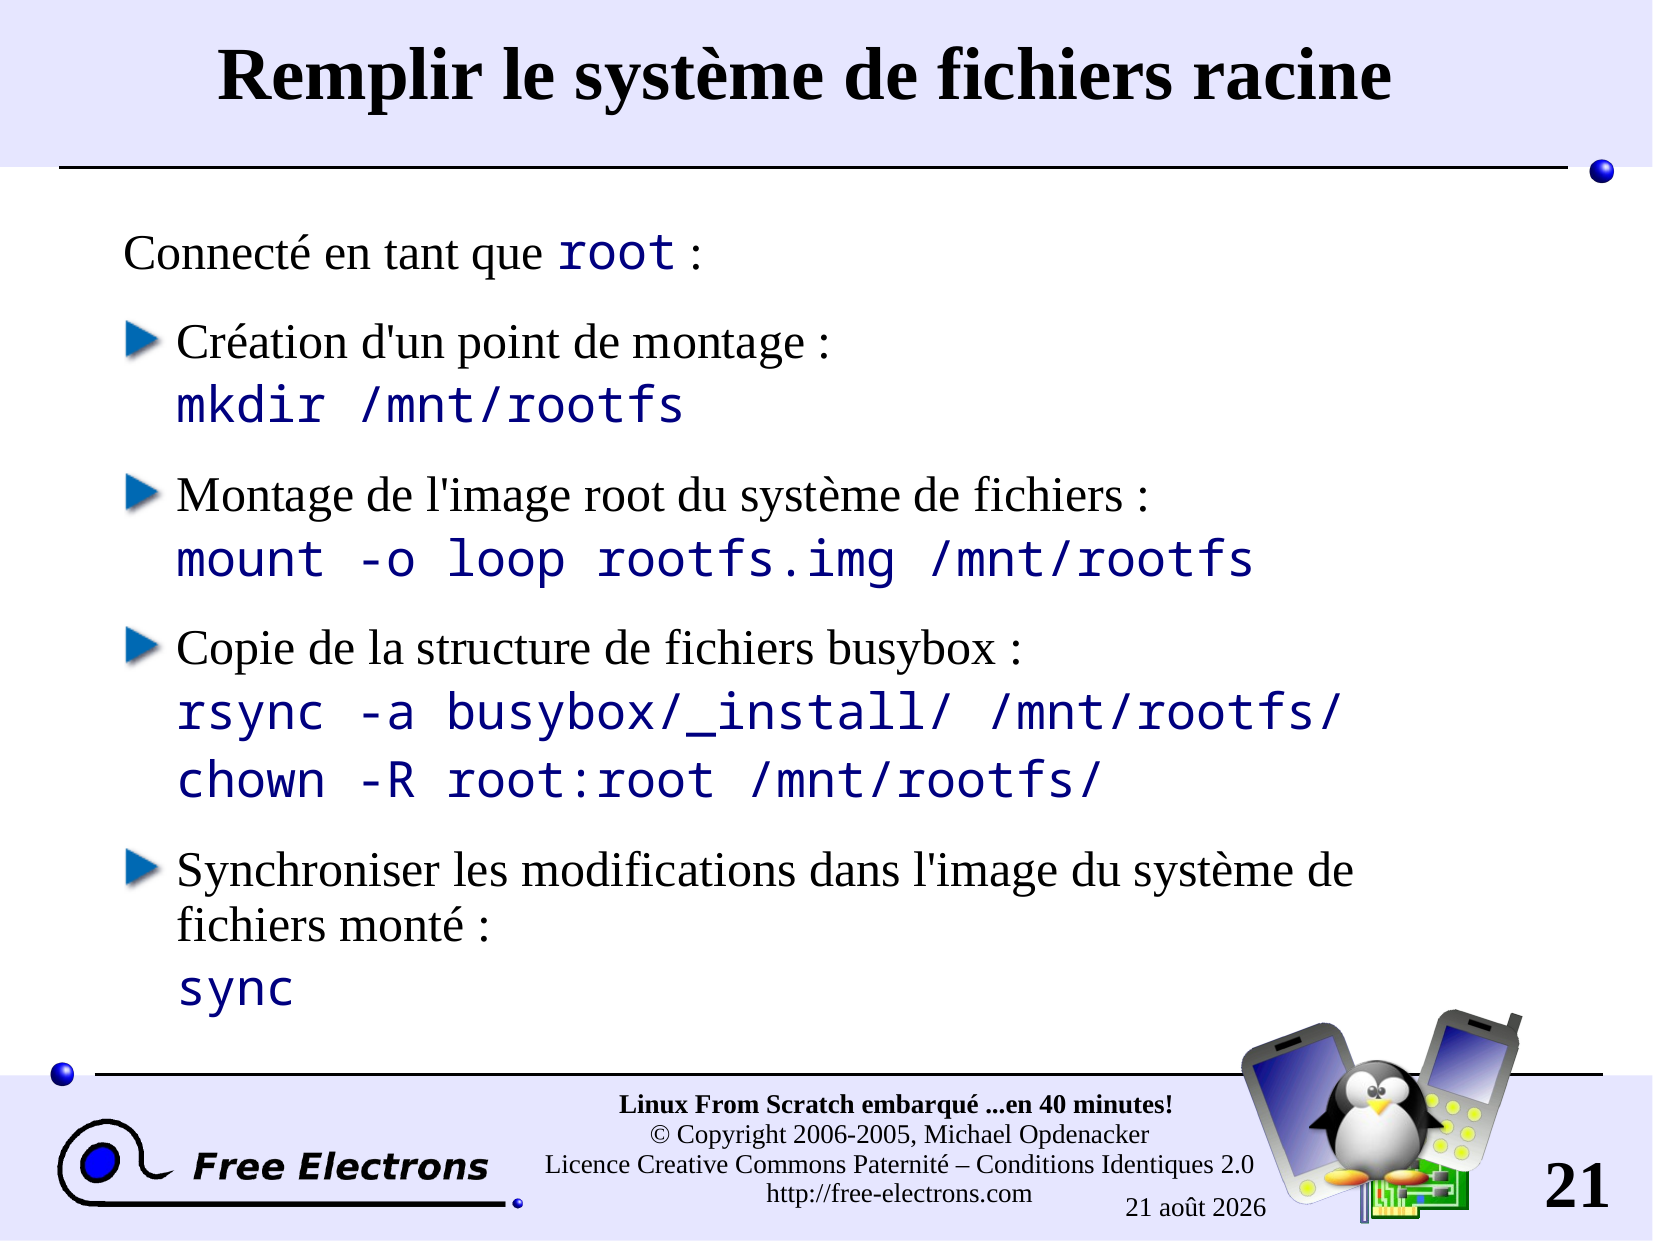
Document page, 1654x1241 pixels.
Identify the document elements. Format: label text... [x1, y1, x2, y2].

picture [50, 1108, 527, 1216]
list Connecté en tant que root : Création d'un point de montage : mkdir /mnt/rootfs Montage de l'image root du système de fichiers : mount -o loop rootfs.img /mnt/rootfs Copie de la structure de fichiers busybox : rsync -a busybox/_install/ /mnt/rootfs/ chown -R root:root /mnt/rootfs/ Synchroniser les modifications dans l'image du système de fichiers monté : sync [105, 216, 1518, 1067]
title Remplir le système de fichiers racine [60, 25, 1551, 124]
picture [1231, 1008, 1537, 1241]
